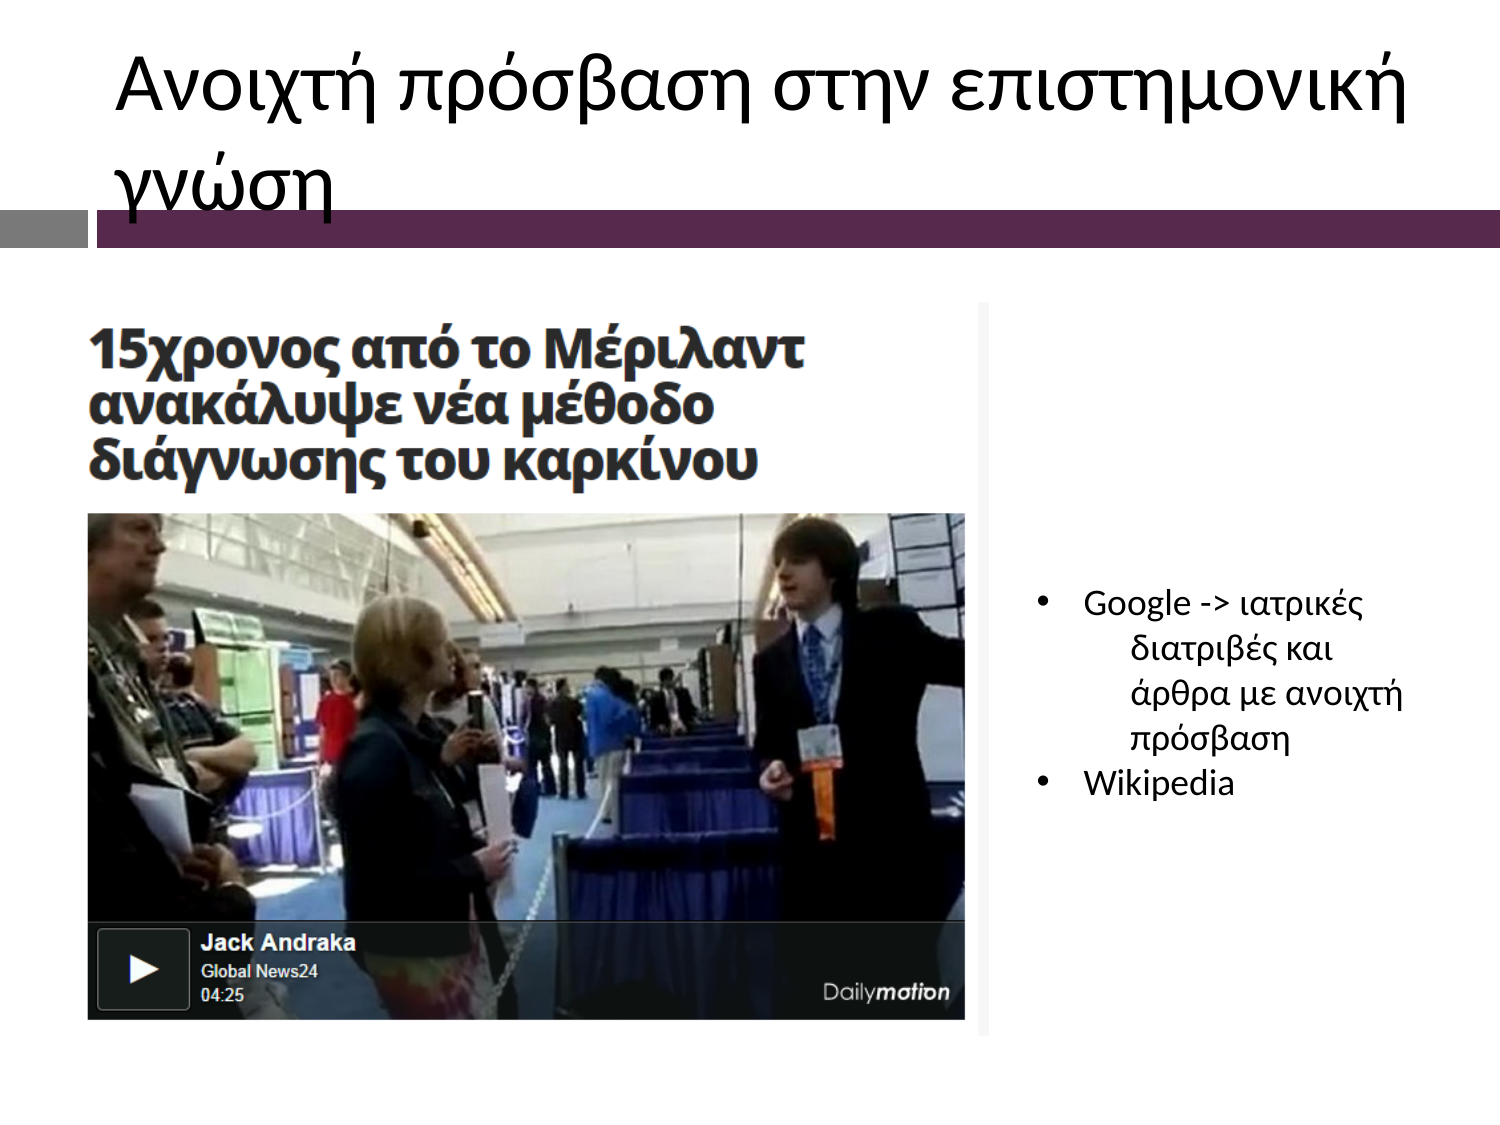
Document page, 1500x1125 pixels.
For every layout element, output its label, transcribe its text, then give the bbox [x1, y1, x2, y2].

picture [76, 302, 989, 1036]
text_box Google -> ιατρικές διατριβές και άρθρα με ανοιχτή πρόσβαση Wikipedia [1021, 570, 1441, 768]
title Ανοιχτή πρόσβαση στην επιστημονική γνώση [100, 19, 1438, 182]
